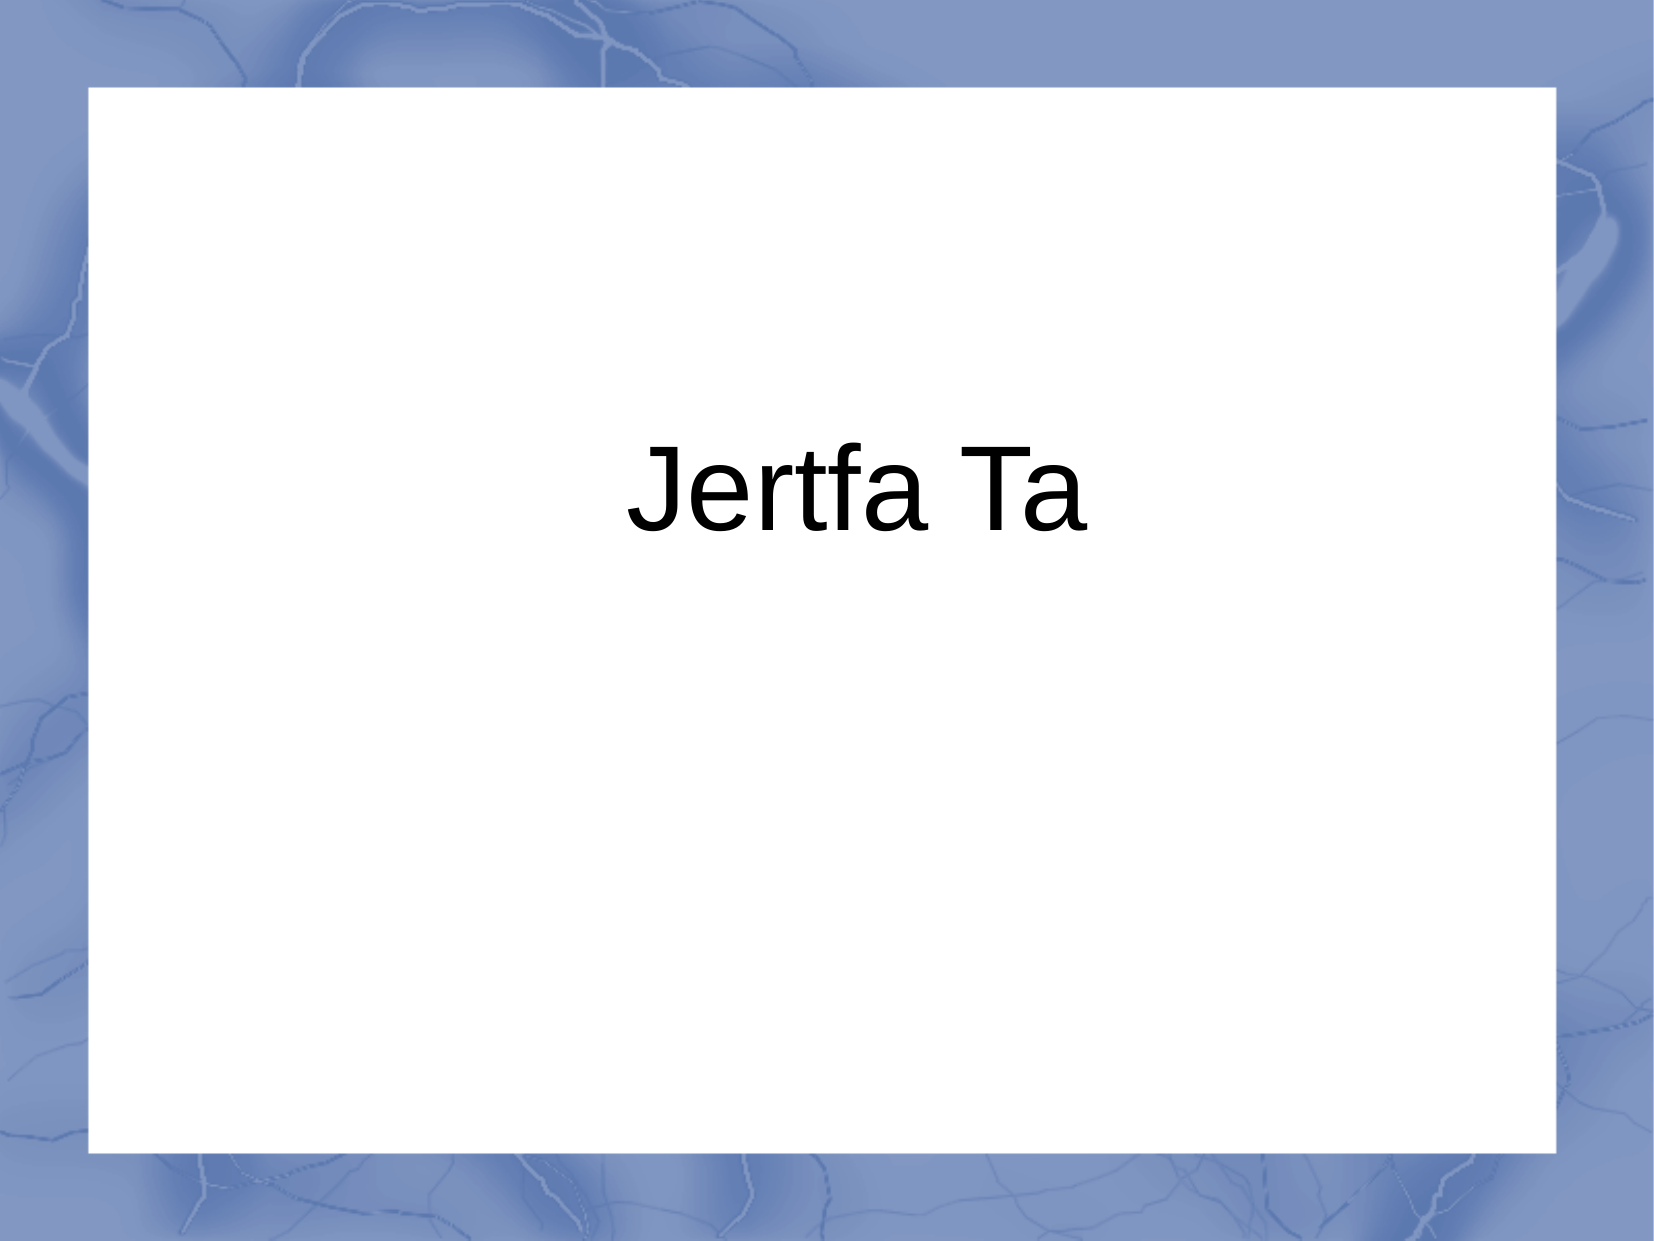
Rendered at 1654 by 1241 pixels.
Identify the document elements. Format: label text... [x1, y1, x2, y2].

picture [0, 0, 1654, 1241]
text_box Jertfa Ta [355, 413, 1359, 831]
